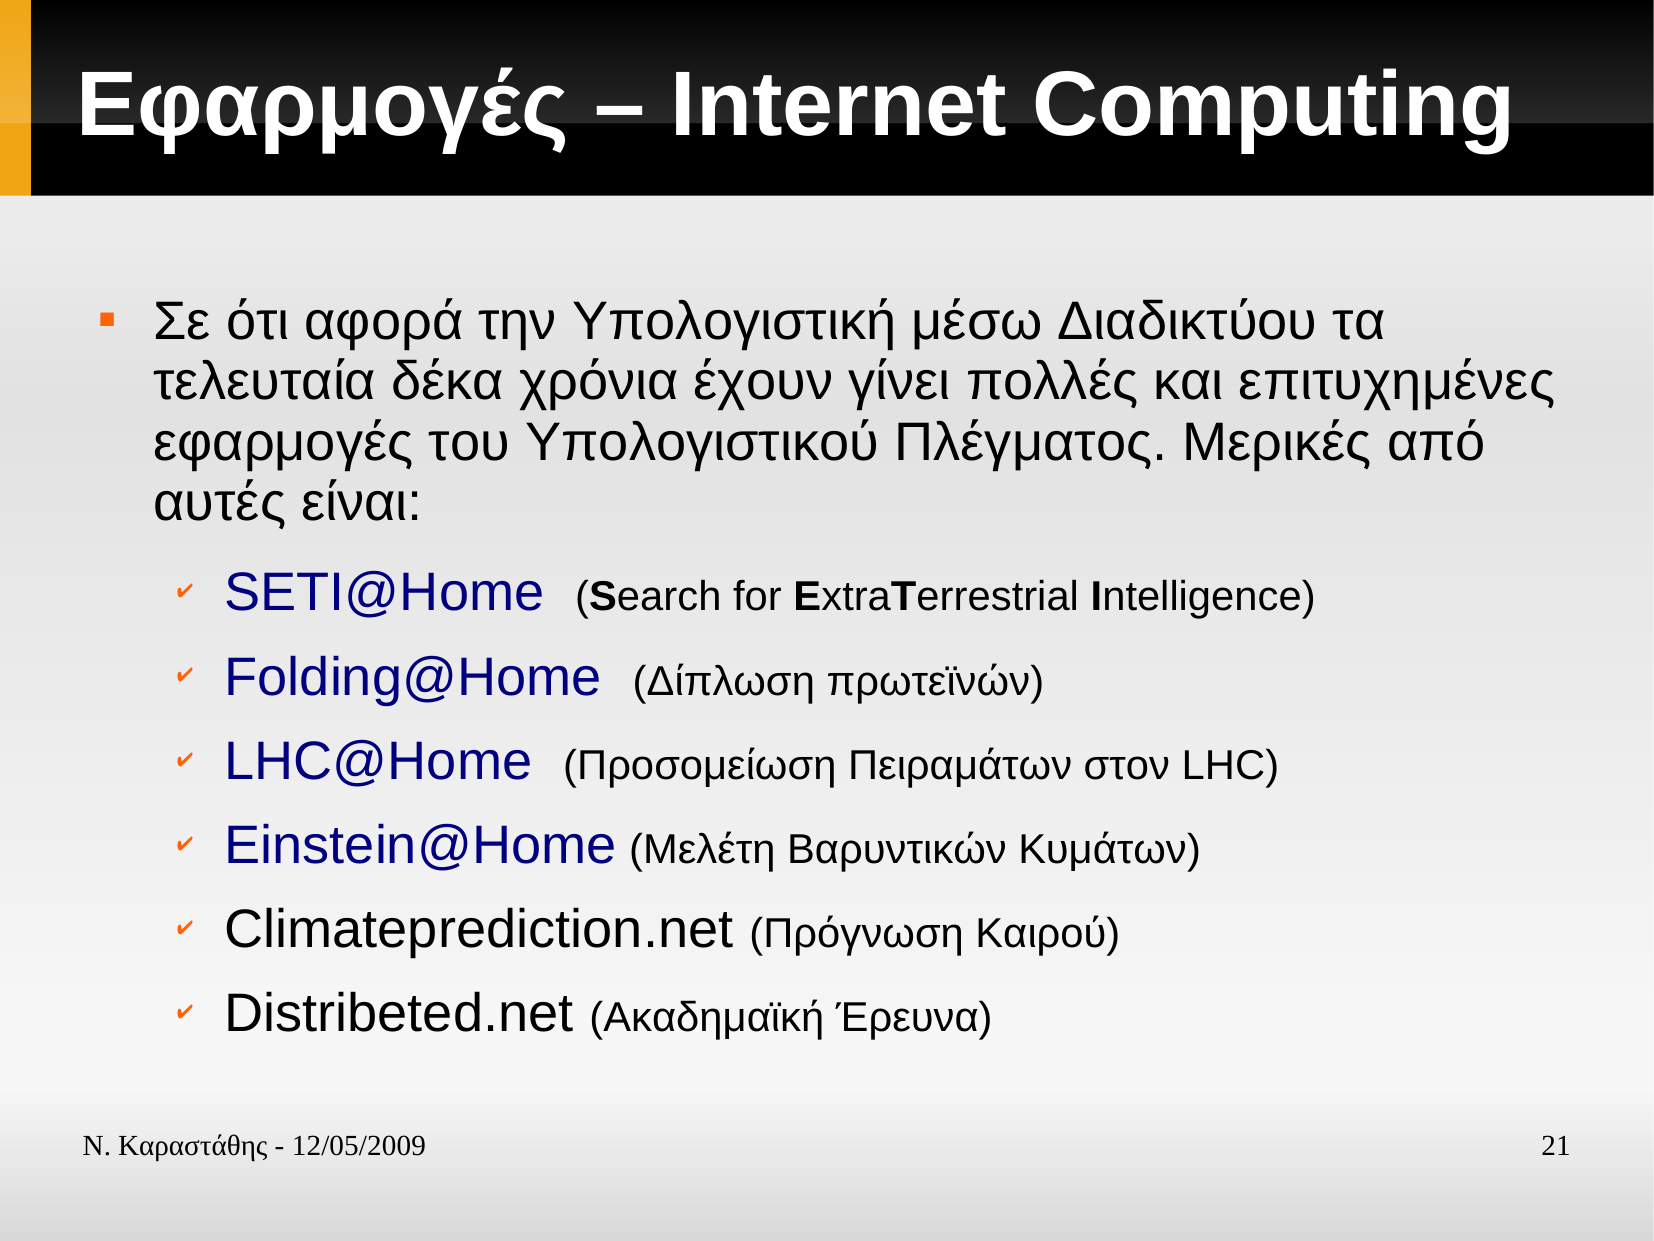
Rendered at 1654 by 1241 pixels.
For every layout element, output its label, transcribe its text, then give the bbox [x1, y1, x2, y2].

picture [0, 0, 1654, 1241]
title Εφαρμογές – Internet Computing [76, 7, 1565, 200]
list Σε ότι αφορά την Υπολογιστική μέσω Διαδικτύου τα τελευταία δέκα χρόνια έχουν γίνει πολλές και επιτυχημένες εφαρμογές του Υπολογιστικού Πλέγματος. Μερικές από αυτές είναι: SETI@Home (Search for ExtraTerrestrial Intelligence) Folding@Home (Δίπλωση πρωτεϊνών) LHC@Home (Προσομείωση Πειραμάτων στον LHC) Einstein@Home (Μελέτη Βαρυντικών Κυμάτων) Climateprediction.net (Πρόγνωση Καιρού) Distribeted.net (Ακαδημαϊκή Έρευνα) [82, 290, 1571, 1094]
